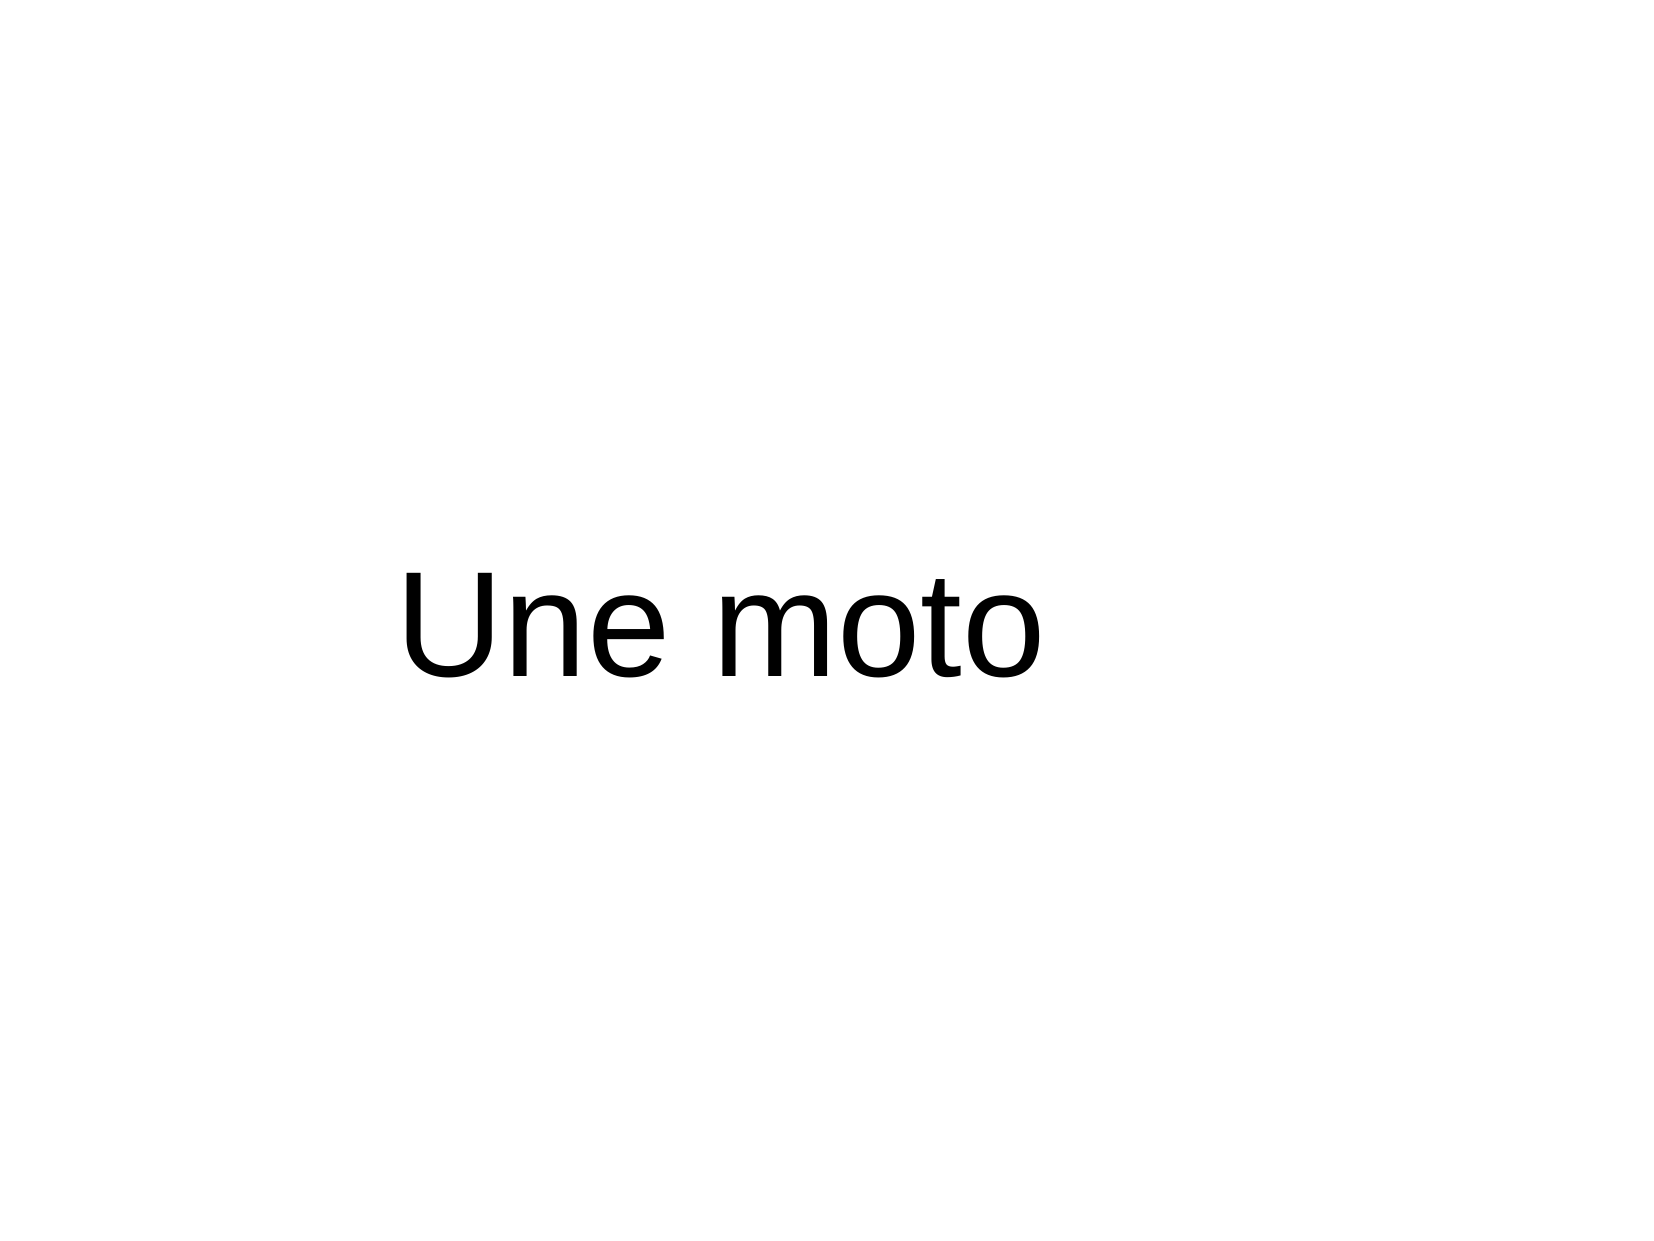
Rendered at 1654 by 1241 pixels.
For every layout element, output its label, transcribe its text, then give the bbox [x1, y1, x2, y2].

text_box Une moto [380, 533, 1279, 717]
